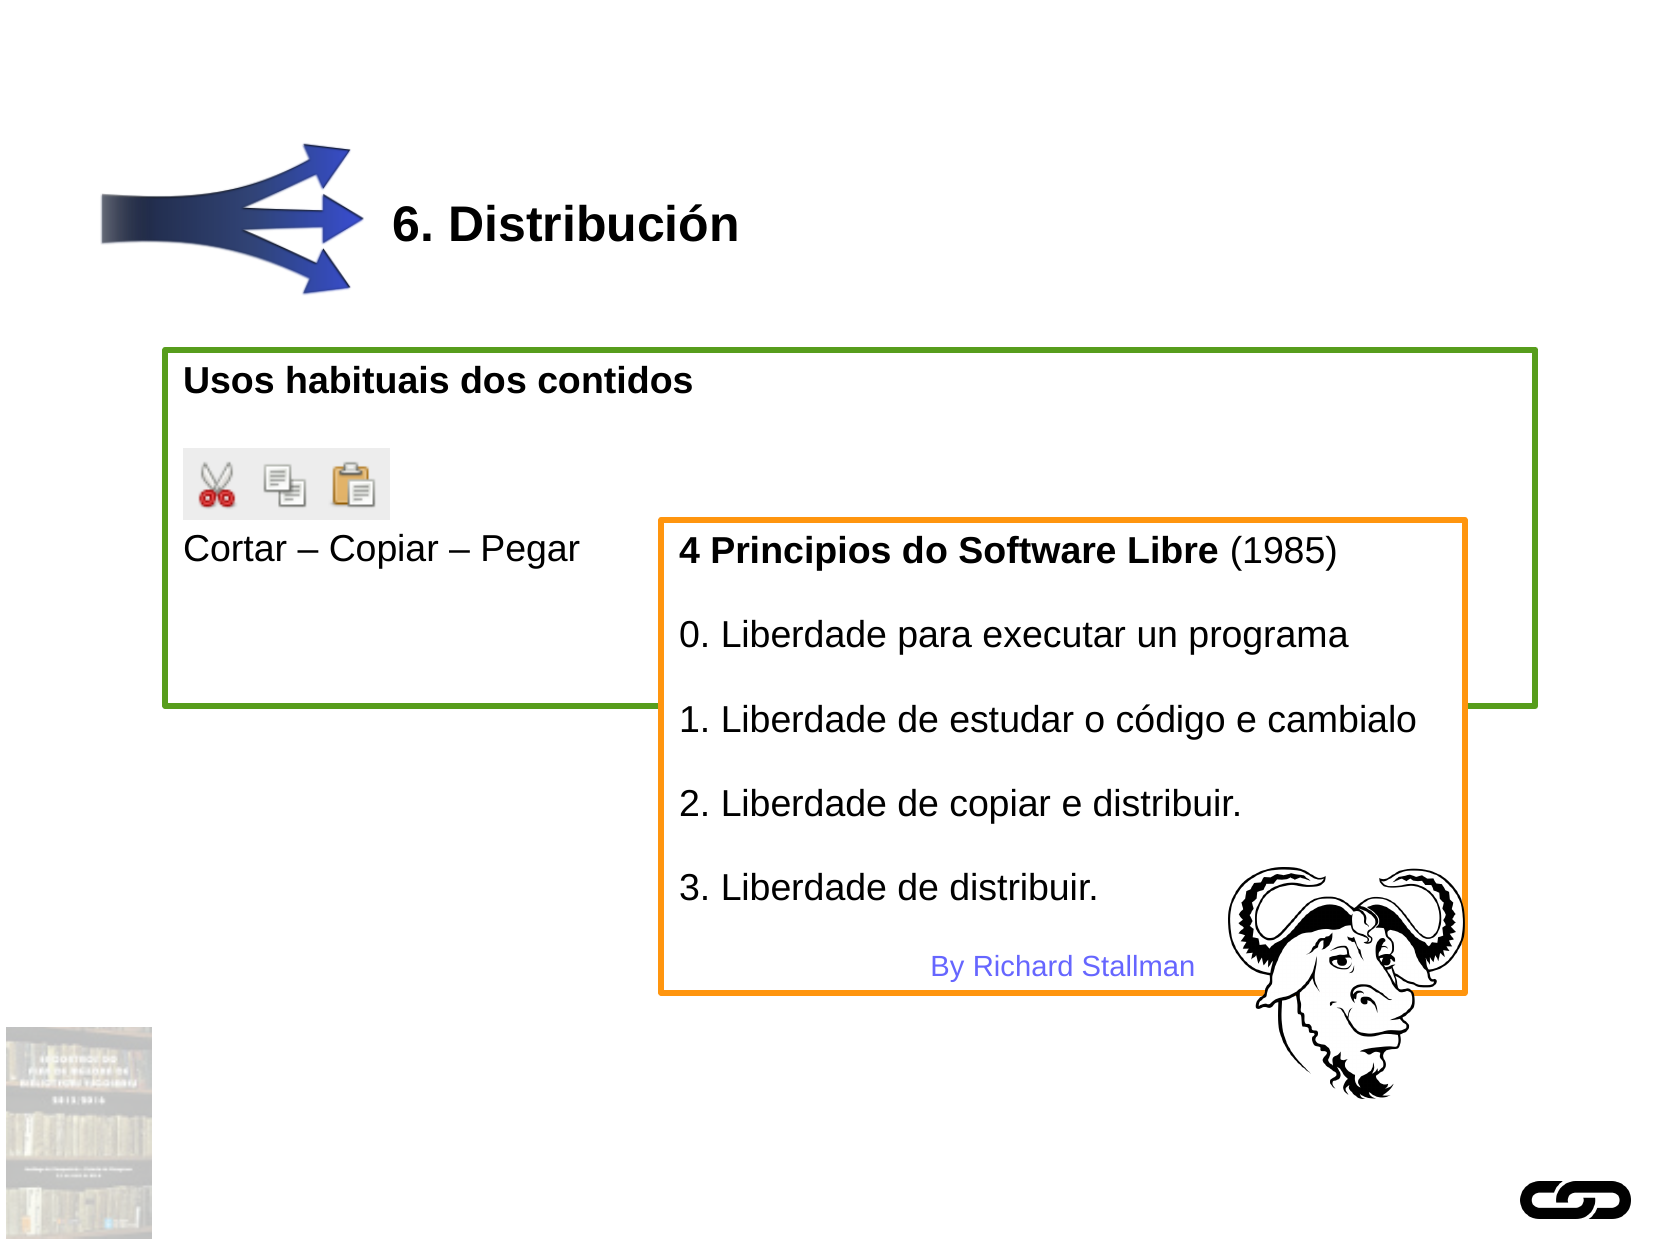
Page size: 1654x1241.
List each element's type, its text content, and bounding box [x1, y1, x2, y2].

picture [183, 448, 390, 520]
text_box Usos habituais dos contidos Cortar – Copiar – Pegar [165, 349, 1536, 707]
picture [6, 1027, 152, 1239]
text_box 4 Principios do Software Libre (1985) 0. Liberdade para executar un programa 1. Liberdade de estudar o código e cambialo 2. Liberdade de copiar e distribuir. 3. Liberdade de distribuir. By Richard Stallman [661, 519, 1465, 994]
picture [76, 129, 390, 308]
picture [1228, 867, 1465, 1099]
picture [1520, 1181, 1631, 1220]
text_box 6. Distribución [390, 188, 1241, 260]
